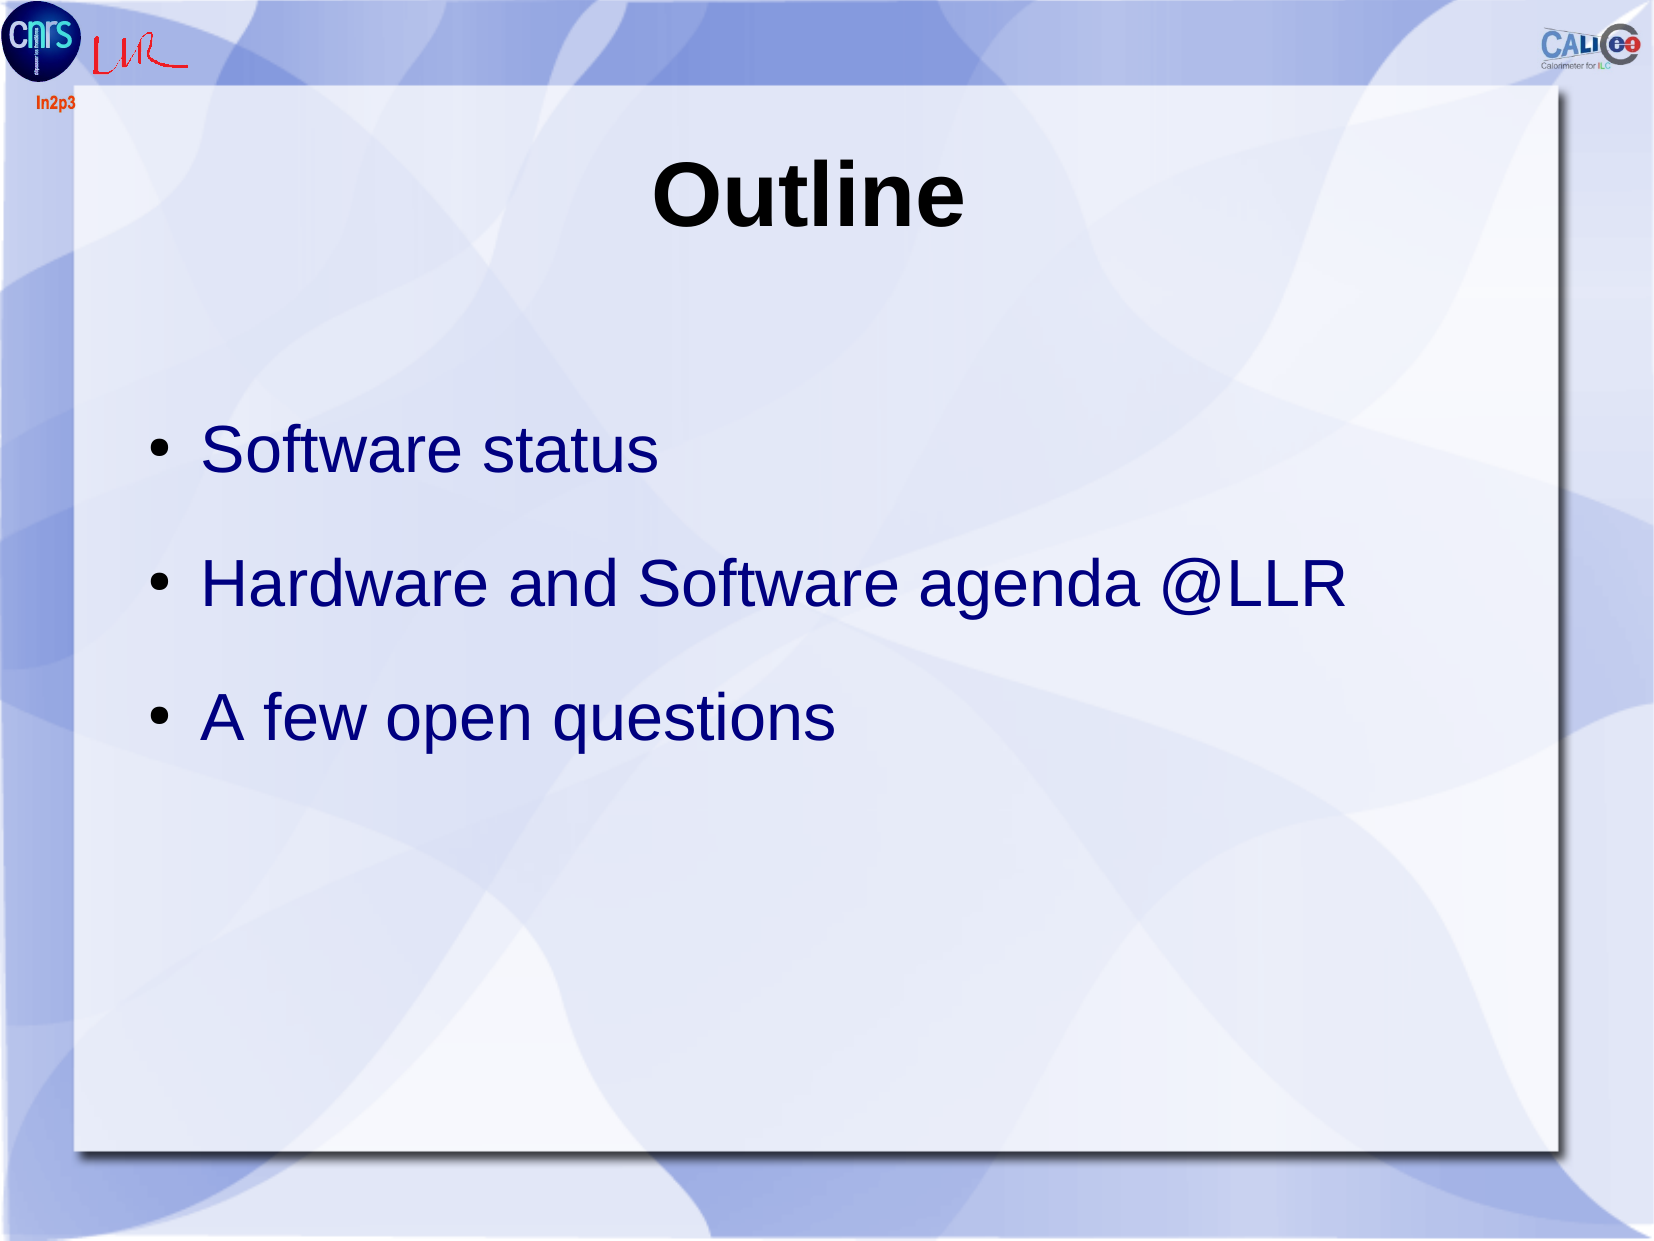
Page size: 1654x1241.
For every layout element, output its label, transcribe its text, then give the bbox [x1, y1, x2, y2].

picture [0, 0, 1654, 1241]
title Outline [82, 90, 1536, 298]
list Software status Hardware and Software agenda @LLR A few open questions [129, 412, 1489, 1129]
